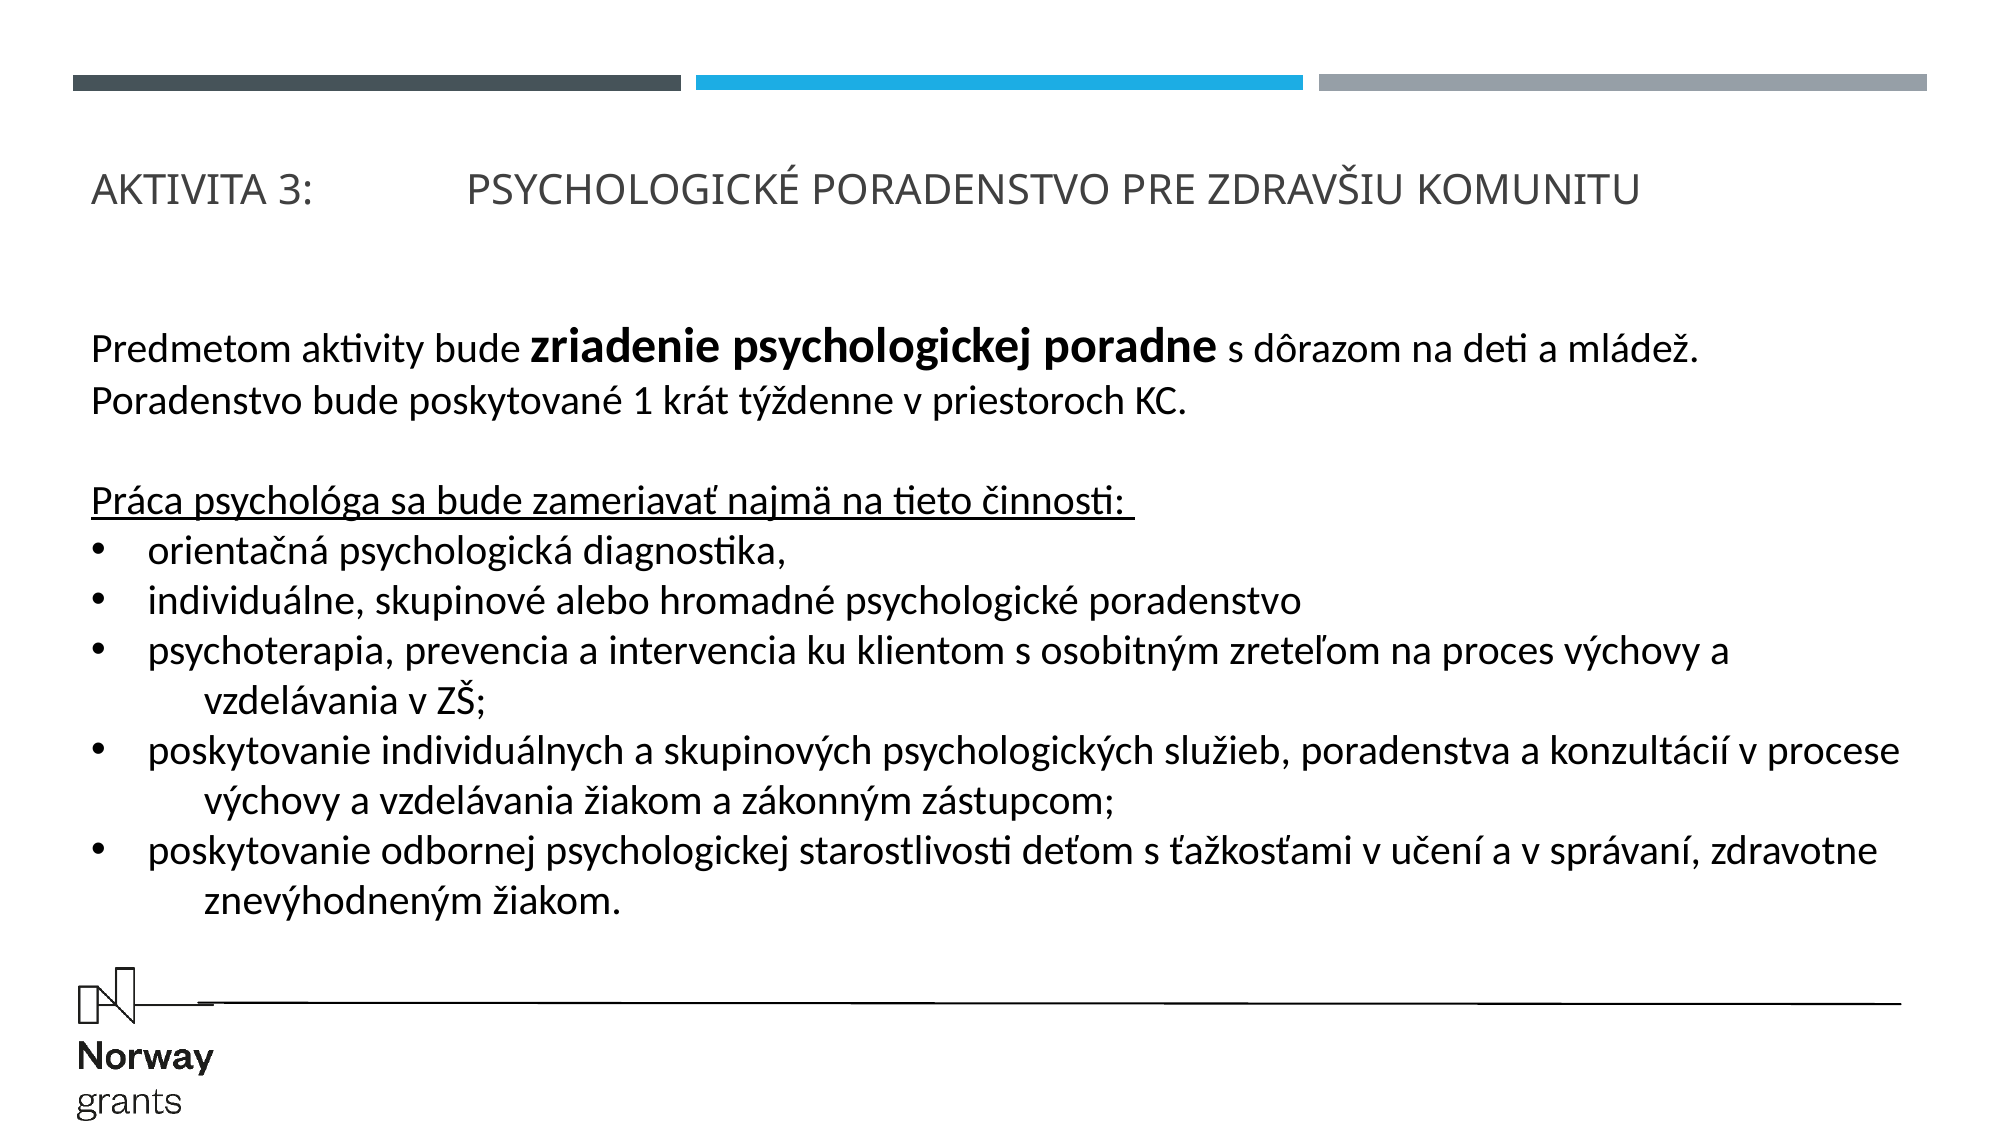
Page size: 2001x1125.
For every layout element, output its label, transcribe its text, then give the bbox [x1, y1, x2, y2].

text_box Predmetom aktivity bude zriadenie psychologickej poradne s dôrazom na deti a mládež. Poradenstvo bude poskytované 1 krát týždenne v priestoroch KC. Práca psychológa sa bude zameriavať najmä na tieto činnosti: orientačná psychologická diagnostika, individuálne, skupinové alebo hromadné psychologické poradenstvo psychoterapia, prevencia a intervencia ku klientom s osobitným zreteľom na proces výchovy a vzdelávania v ZŠ; poskytovanie individuálnych a skupinových psychologických služieb, poradenstva a konzultácií v procese výchovy a vzdelávania žiakom a zákonným zástupcom; poskytovanie odbornej psychologickej starostlivosti deťom s ťažkosťami v učení a v správaní, zdravotne znevýhodneným žiakom. [76, 305, 1934, 947]
picture [76, 967, 214, 1121]
title Aktivita 3: Psychologické poradenstvo pre zdravšiu komunitu [76, 125, 1857, 221]
